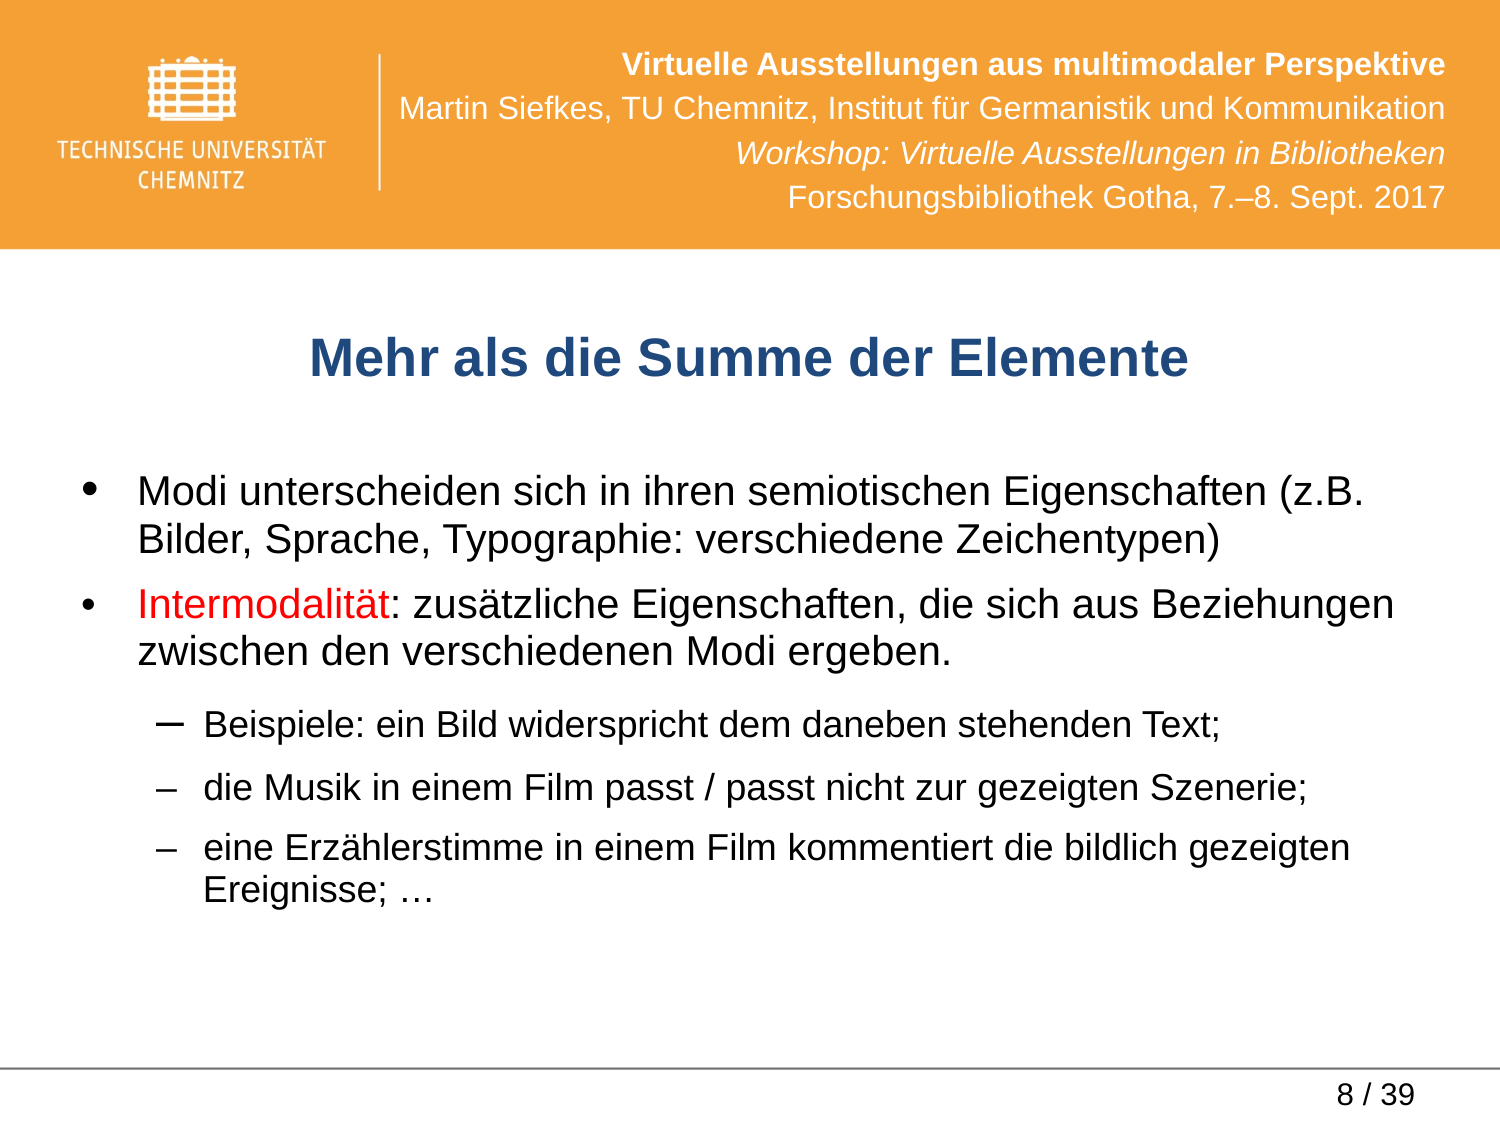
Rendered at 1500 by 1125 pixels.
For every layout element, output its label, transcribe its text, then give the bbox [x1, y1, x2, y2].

picture [0, 0, 1500, 1125]
text_box Mehr als die Summe der Elemente [59, 314, 1441, 449]
list [419, 45, 774, 197]
list • Modi unterscheiden sich in ihren semiotischen Eigenschaften (z.B. Bilder, Sprache, Typographie: verschiedene Zeichentypen) • Intermodalität: zusätzliche Eigenschaften, die sich aus Beziehungen zwischen den verschiedenen Modi ergeben. – Beispiele: ein Bild widerspricht dem daneben stehenden Text; – die Musik in einem Film passt / passt nicht zur gezeigten Szenerie; – eine Erzählerstimme in einem Film kommentiert die bildlich gezeigten Ereignisse; … [81, 460, 1460, 969]
text_box <Foliennummer> / 39 [1162, 1069, 1500, 1120]
